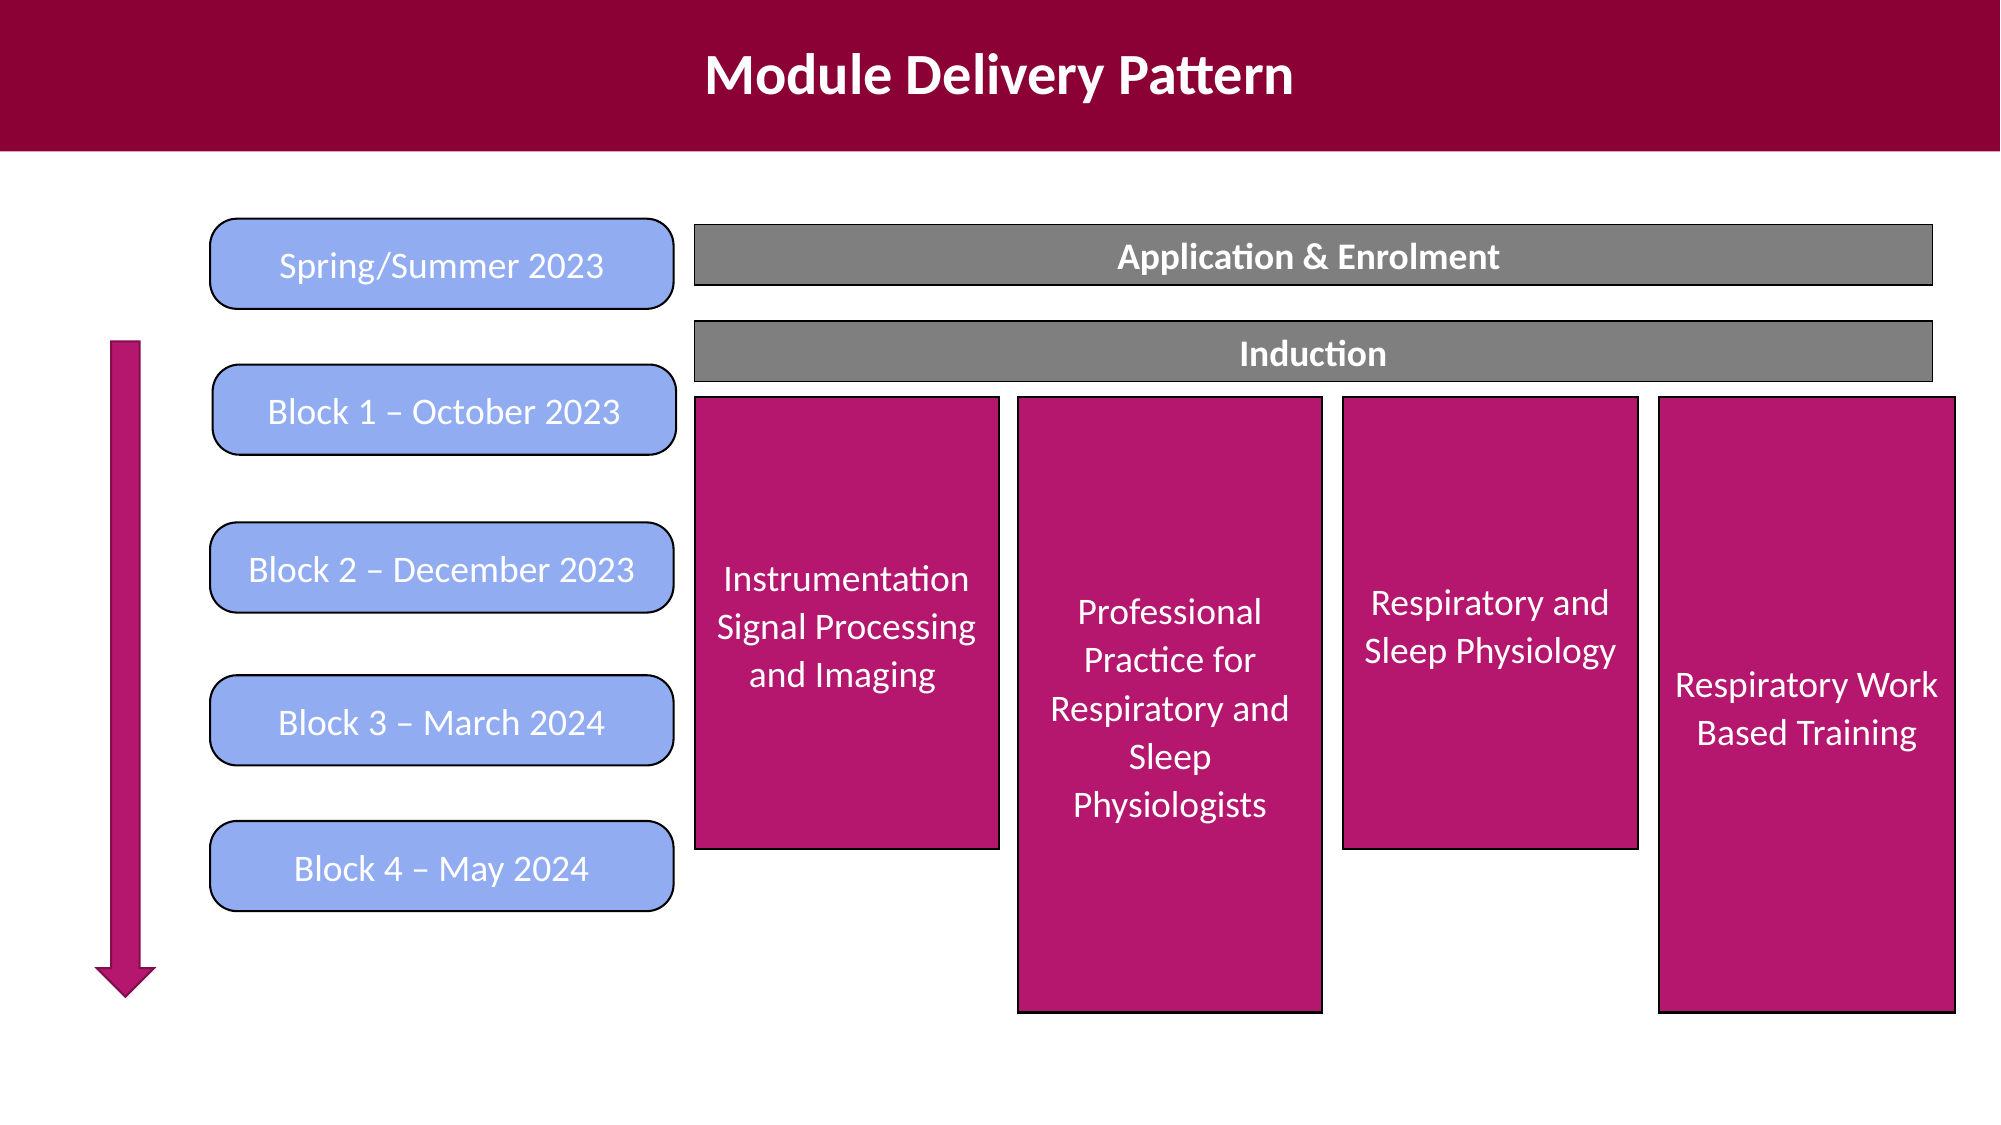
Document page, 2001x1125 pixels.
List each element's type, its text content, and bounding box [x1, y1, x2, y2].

text_box Block 1 – October 2023 [212, 364, 677, 455]
text_box Spring/Summer 2023 [210, 218, 674, 309]
text_box Application & Enrolment [694, 224, 1933, 285]
text_box Block 4 – May 2024 [210, 820, 674, 912]
text_box Block 3 – March 2024 [210, 675, 674, 766]
text_box Induction [694, 321, 1933, 382]
text_box Professional Practice for Respiratory and Sleep Physiologists [1018, 397, 1322, 1013]
text_box Respiratory and Sleep Physiology [1343, 397, 1638, 849]
text_box Block 2 – December 2023 [210, 522, 674, 613]
text_box Instrumentation Signal Processing and Imaging [695, 397, 999, 849]
text_box Respiratory Work Based Training [1659, 397, 1955, 1013]
title Module Delivery Pattern [0, 0, 2000, 152]
text_box [96, 341, 154, 997]
